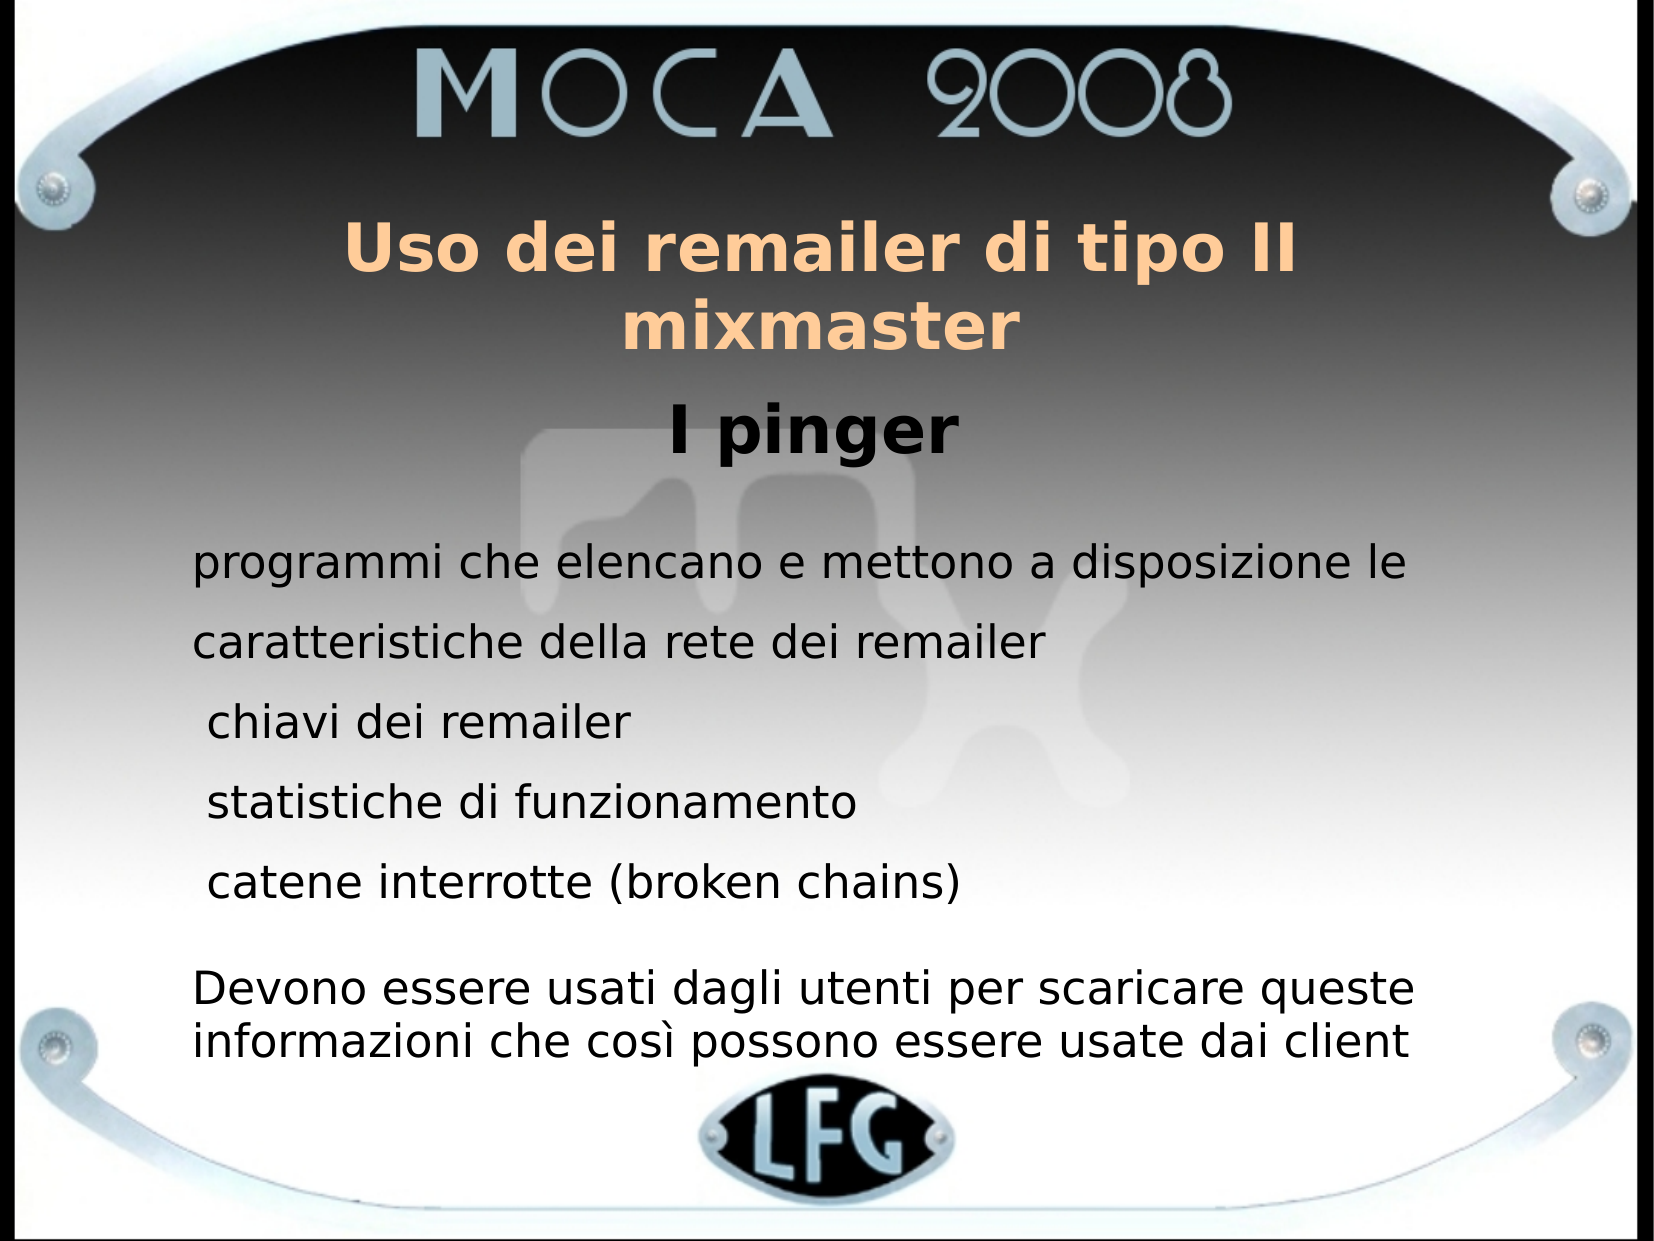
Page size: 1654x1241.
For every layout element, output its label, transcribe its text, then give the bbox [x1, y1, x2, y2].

text_box I pinger [652, 383, 975, 477]
picture [0, 0, 1654, 1241]
text_box programmi che elencano e mettono a disposizione le caratteristiche della rete dei remailer chiavi dei remailer statistiche di funzionamento catene interrotte (broken chains) Devono essere usati dagli utenti per scaricare queste informazioni che così possono essere usate dai client [177, 501, 1447, 1050]
title Uso dei remailer di tipo II mixmaster [76, 191, 1565, 384]
